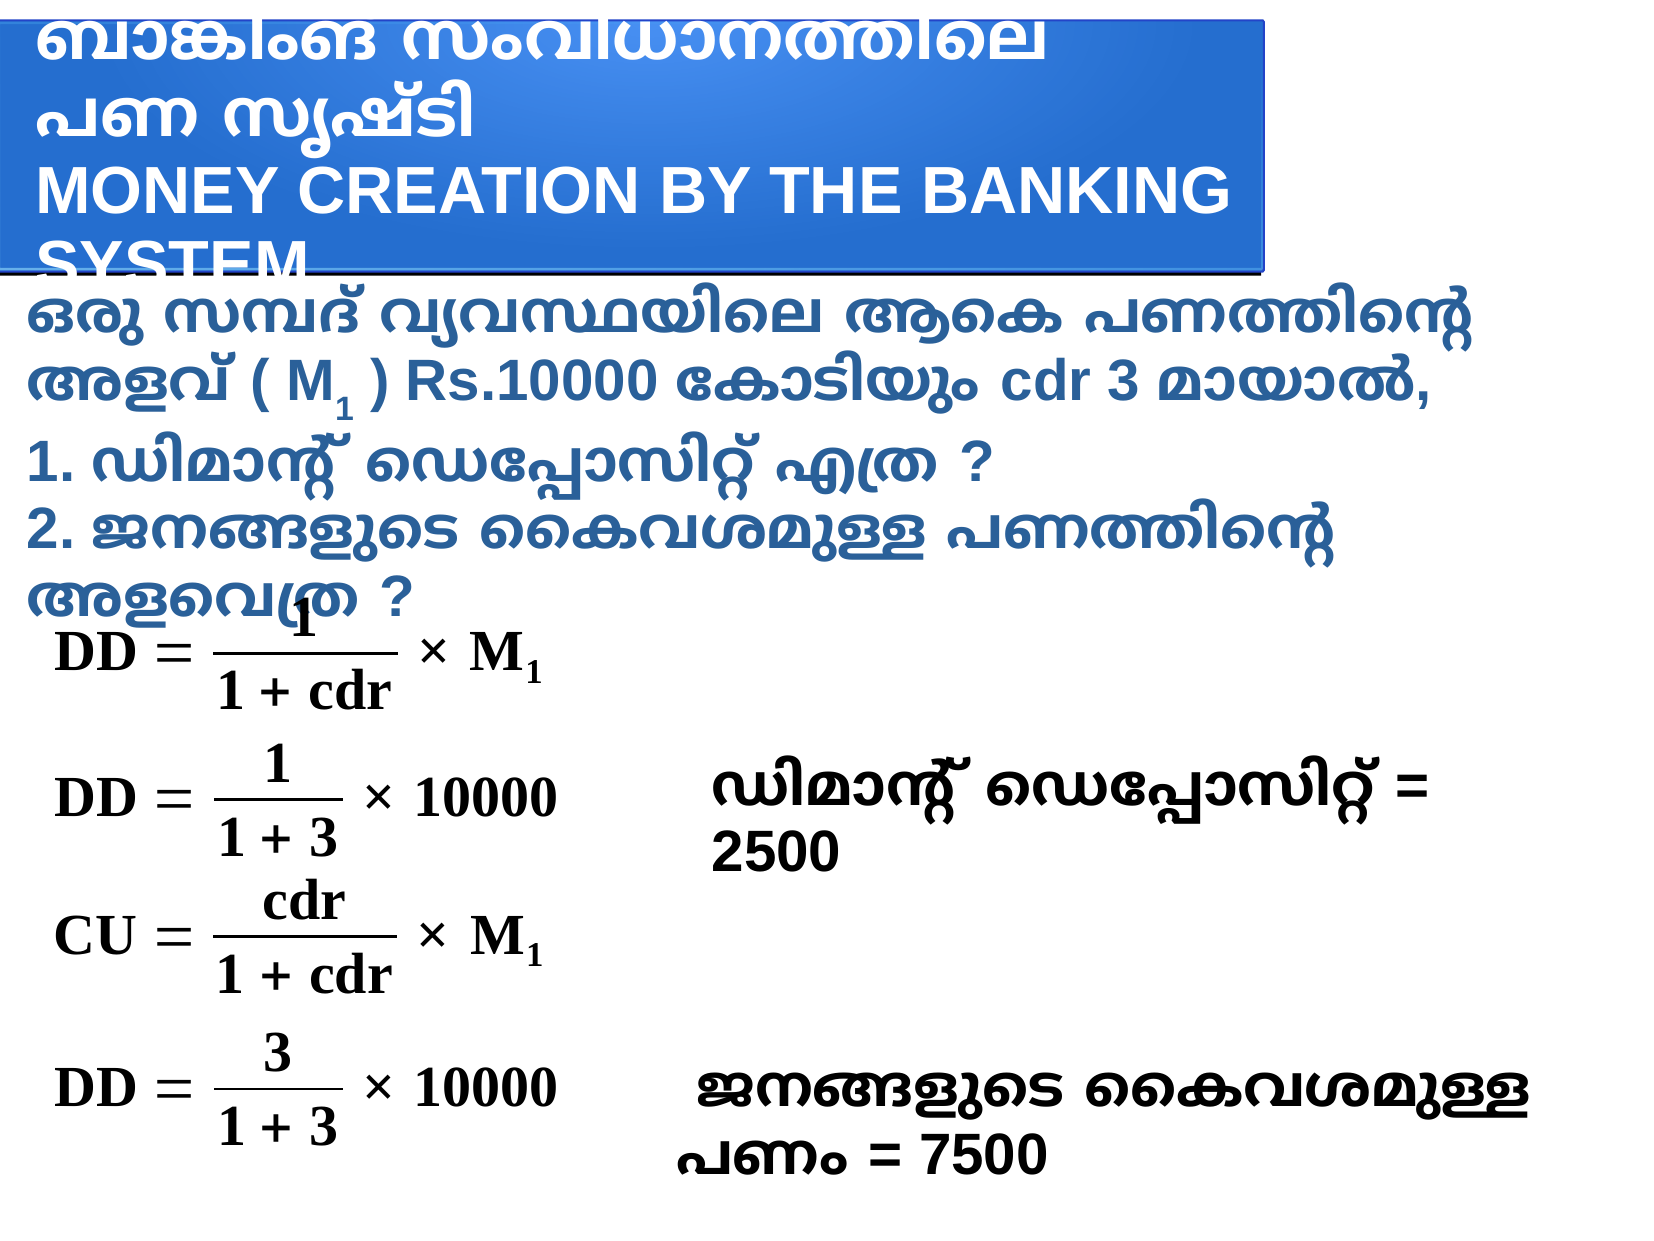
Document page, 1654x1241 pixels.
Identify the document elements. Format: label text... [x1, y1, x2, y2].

chart [46, 584, 550, 722]
chart [47, 1020, 565, 1158]
text_box ജനങ്ങളുടെ കൈവശമുള്ള പണം = 7500 [661, 1045, 1630, 1213]
title ബാങ്കിംങ് സംവിധാനത്തിലെ പണ സൃഷ്ടി MONEY CREATION BY THE BANKING SYSTEM [35, 35, 1235, 264]
chart [47, 730, 565, 1006]
text_box ഒരു സമ്പദ് വ്യവസ്ഥയിലെ ആകെ പണത്തിന്റെ അളവ് ( M1 ) Rs.10000 കോടിയും cdr 3 മായാൽ, 1. ഡിമാന്റ് ഡെപ്പോസിറ്റ് എത്ര ? 2. ജനങ്ങളുടെ കൈവശമുള്ള പണത്തിന്റെ അളവെത്ര ? [11, 271, 1642, 775]
text_box ഡിമാന്റ് ഡെപ്പോസിറ്റ് = 2500 [696, 744, 1571, 851]
